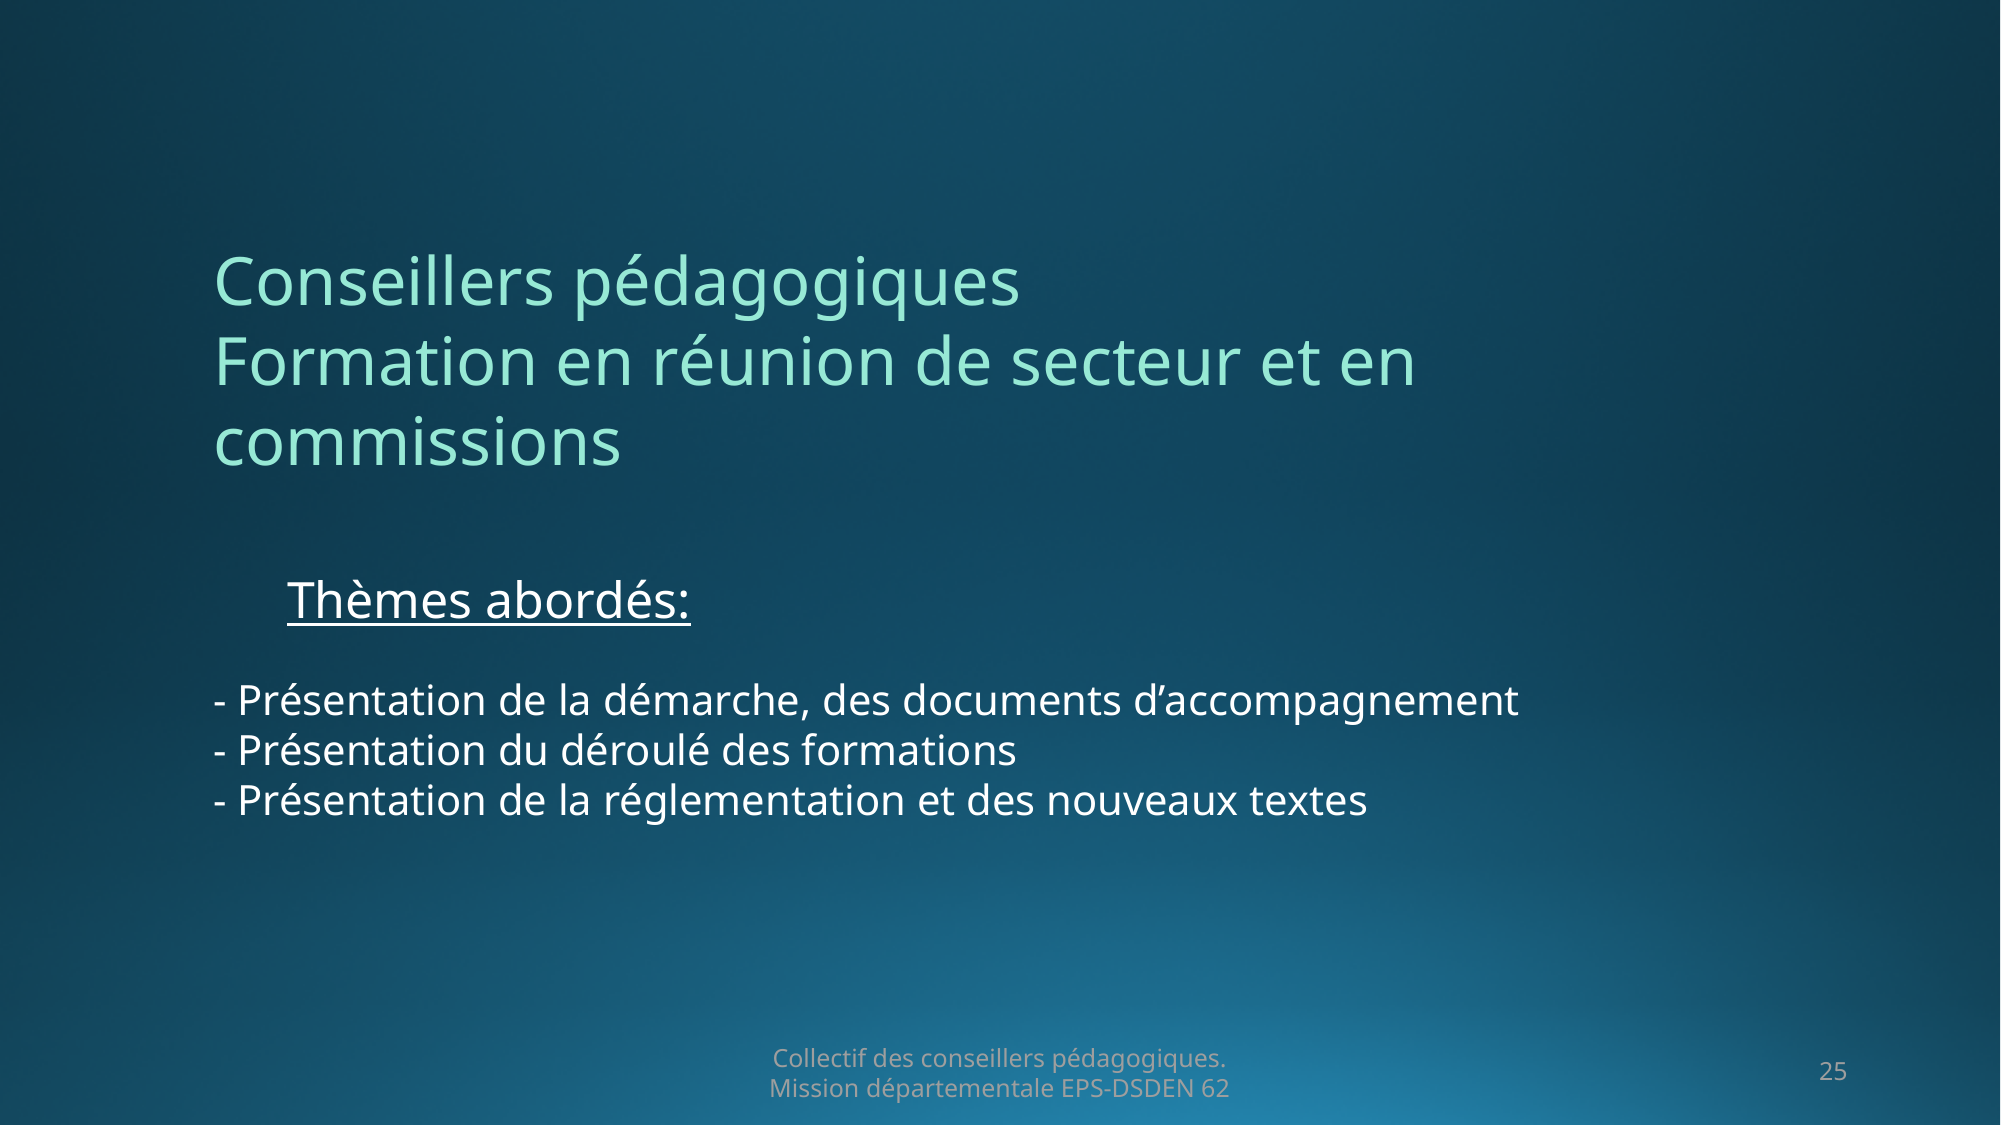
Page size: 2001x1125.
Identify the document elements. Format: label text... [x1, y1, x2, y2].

text_box <numéro> [1412, 1042, 1863, 1103]
picture [0, 0, 2001, 1125]
text_box Collectif des conseillers pédagogiques. Mission départementale EPS-DSDEN 62 [662, 1042, 1338, 1103]
text_box Conseillers pédagogiques Formation en réunion de secteur et en commissions Thèmes abordés: - Présentation de la démarche, des documents d’accompagnement - Présentation du déroulé des formations - Présentation de la réglementation et des nouveaux textes [198, 231, 1733, 752]
